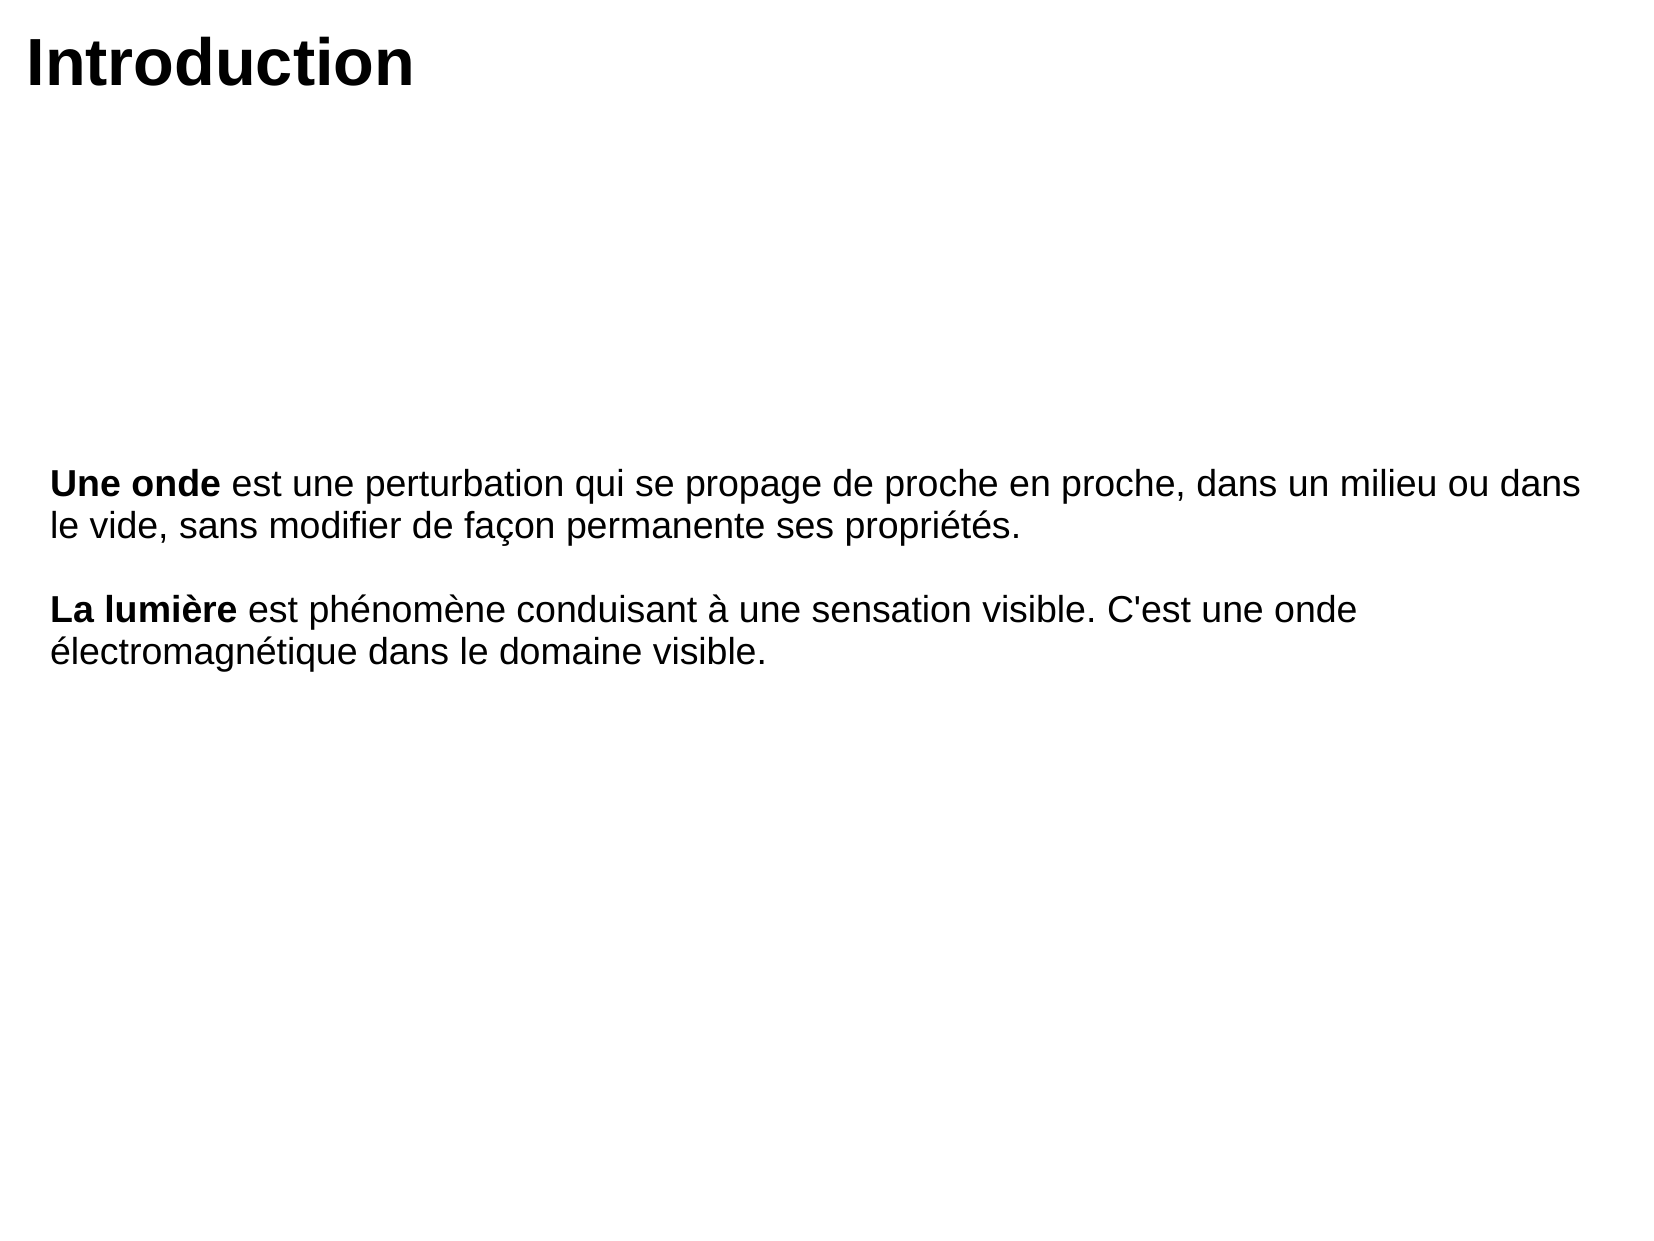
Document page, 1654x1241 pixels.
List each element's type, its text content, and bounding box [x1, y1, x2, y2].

text_box Une onde est une perturbation qui se propage de proche en proche, dans un milieu ou dans le vide, sans modifier de façon permanente ses propriétés. La lumière est phénomène conduisant à une sensation visible. C'est une onde électromagnétique dans le domaine visible. [35, 454, 1631, 683]
text_box Introduction [11, 17, 1158, 108]
